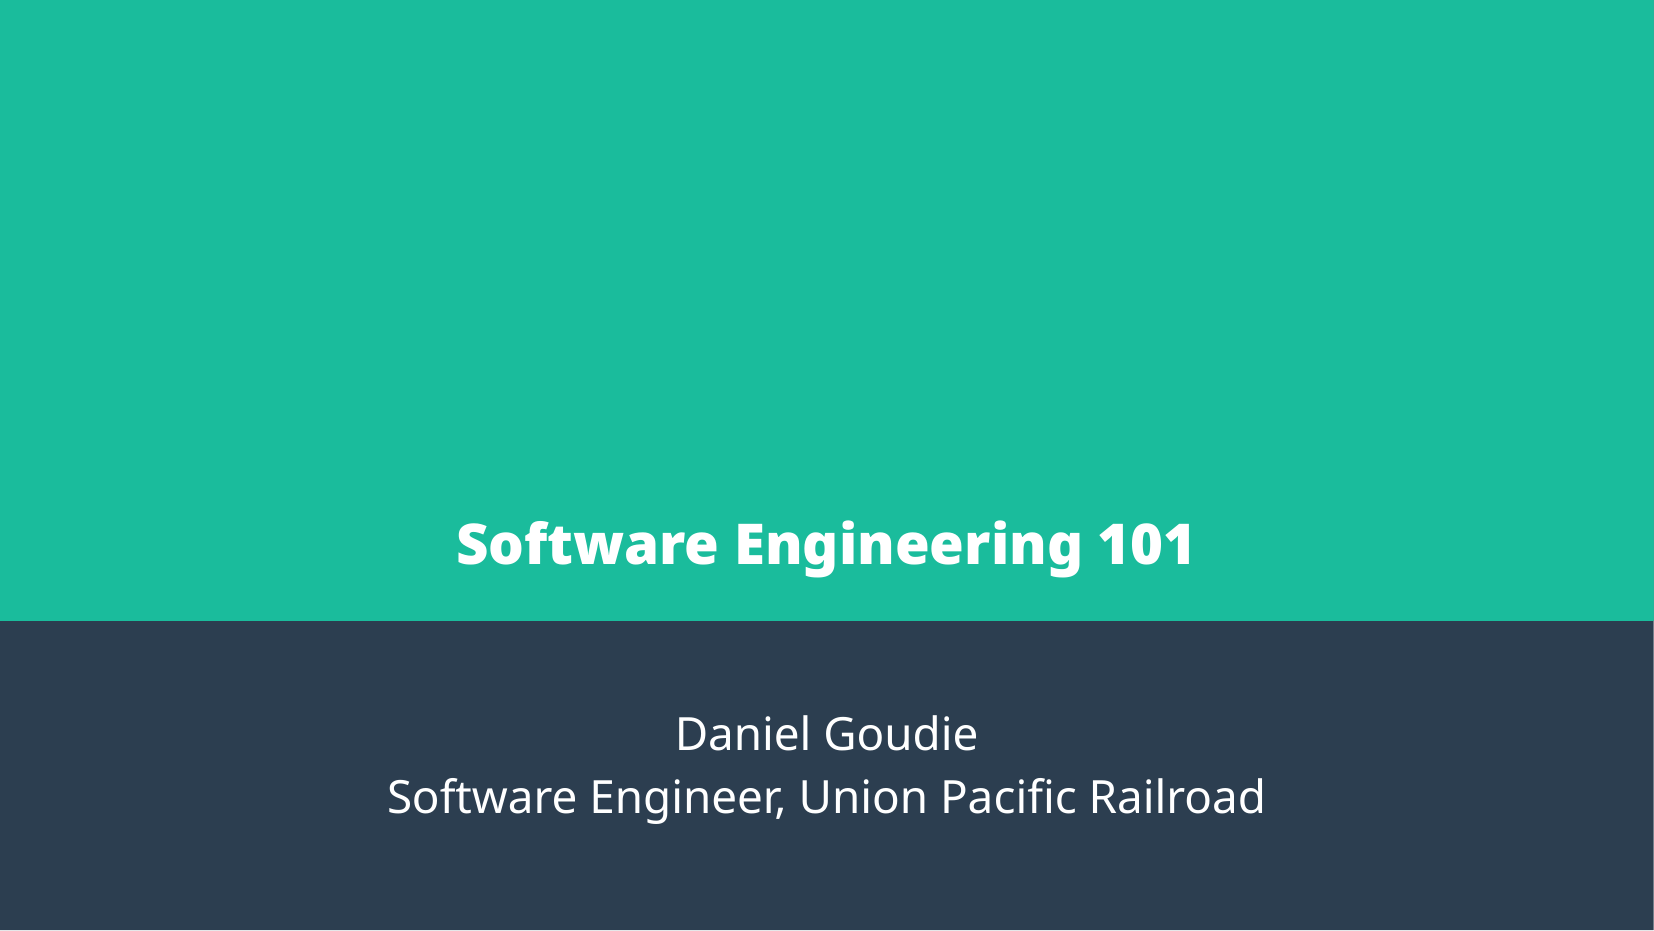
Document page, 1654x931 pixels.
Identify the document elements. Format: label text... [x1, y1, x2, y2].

subtitle Daniel Goudie Software Engineer, Union Pacific Railroad [59, 642, 1595, 886]
title Software Engineering 101 [59, 465, 1595, 583]
